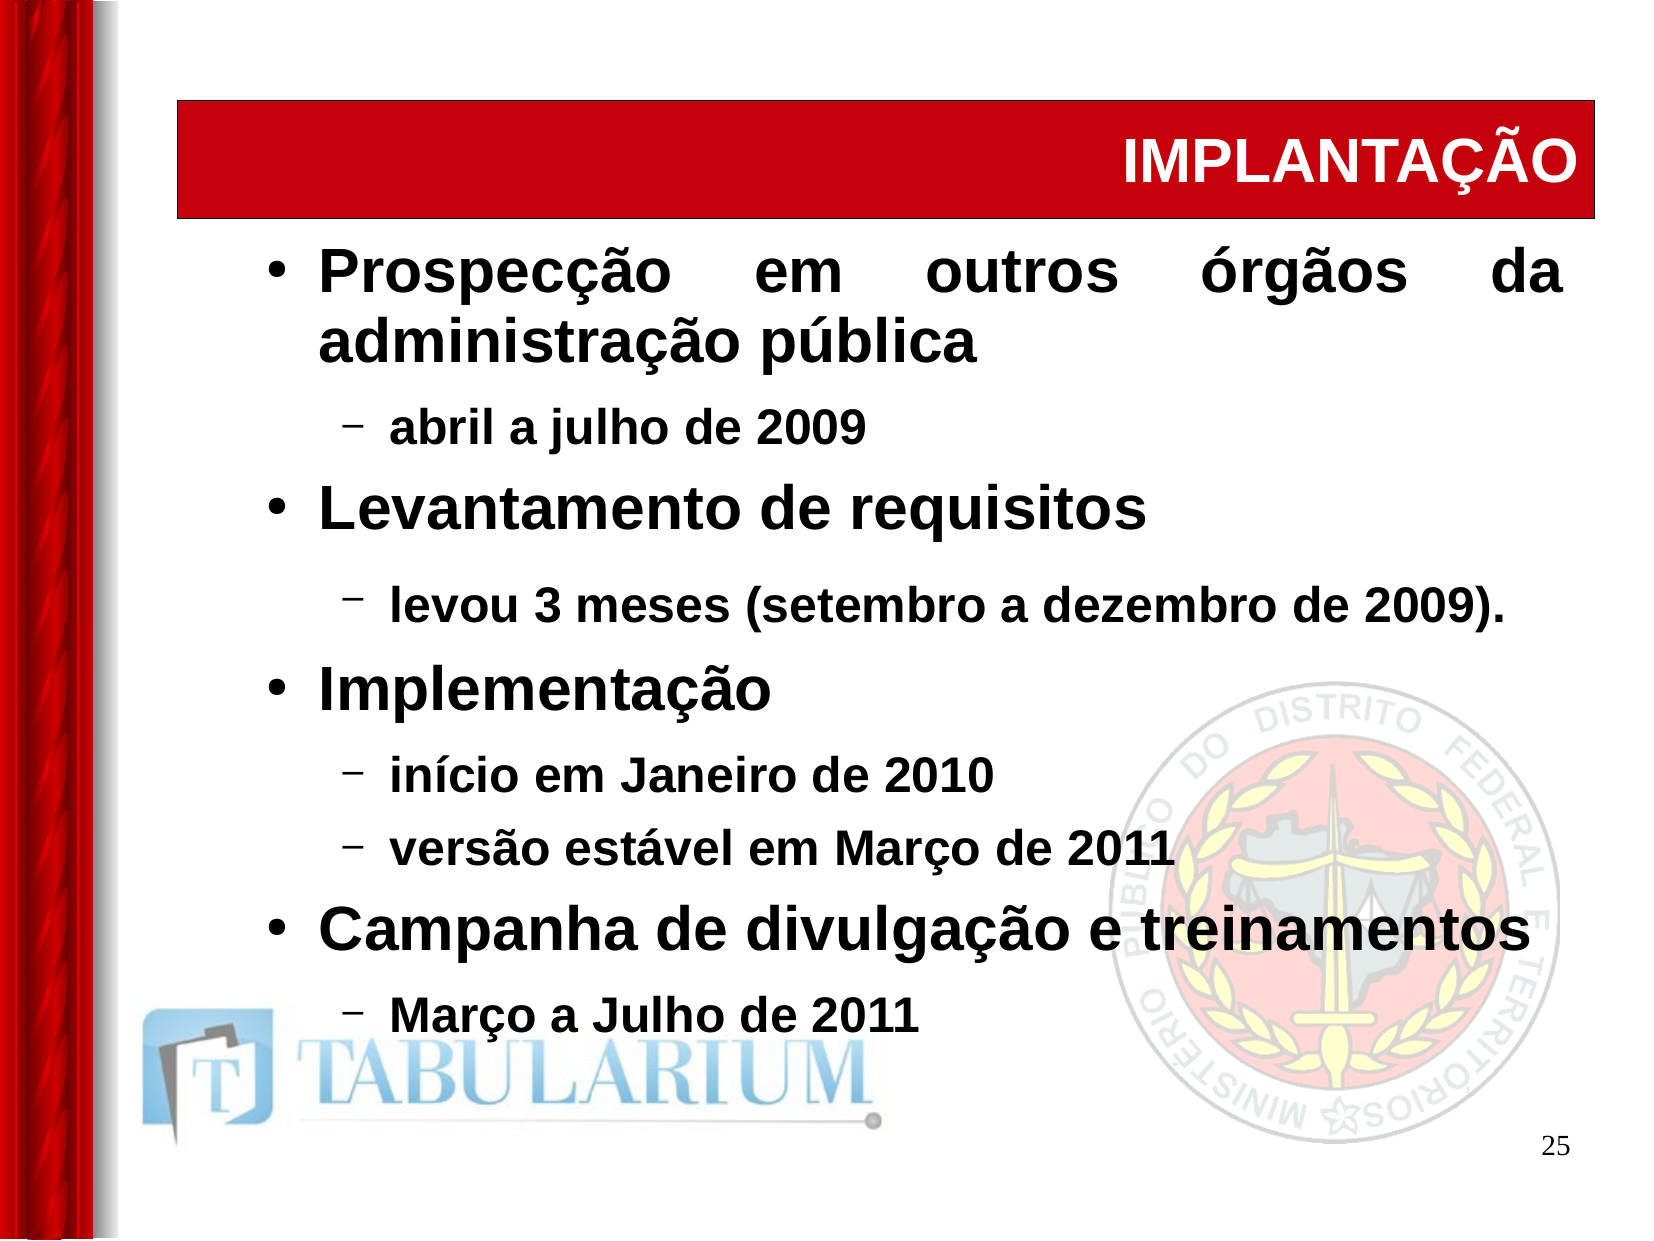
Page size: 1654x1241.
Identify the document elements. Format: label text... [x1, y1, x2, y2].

list Prospecção em outros órgãos da administração pública abril a julho de 2009 Levantamento de requisitos levou 3 meses (setembro a dezembro de 2009). Implementação início em Janeiro de 2010 versão estável em Março de 2011 Campanha de divulgação e treinamentos Março a Julho de 2011 [177, 236, 1565, 1122]
text_box IMPLANTAÇÃO [206, 118, 1595, 205]
